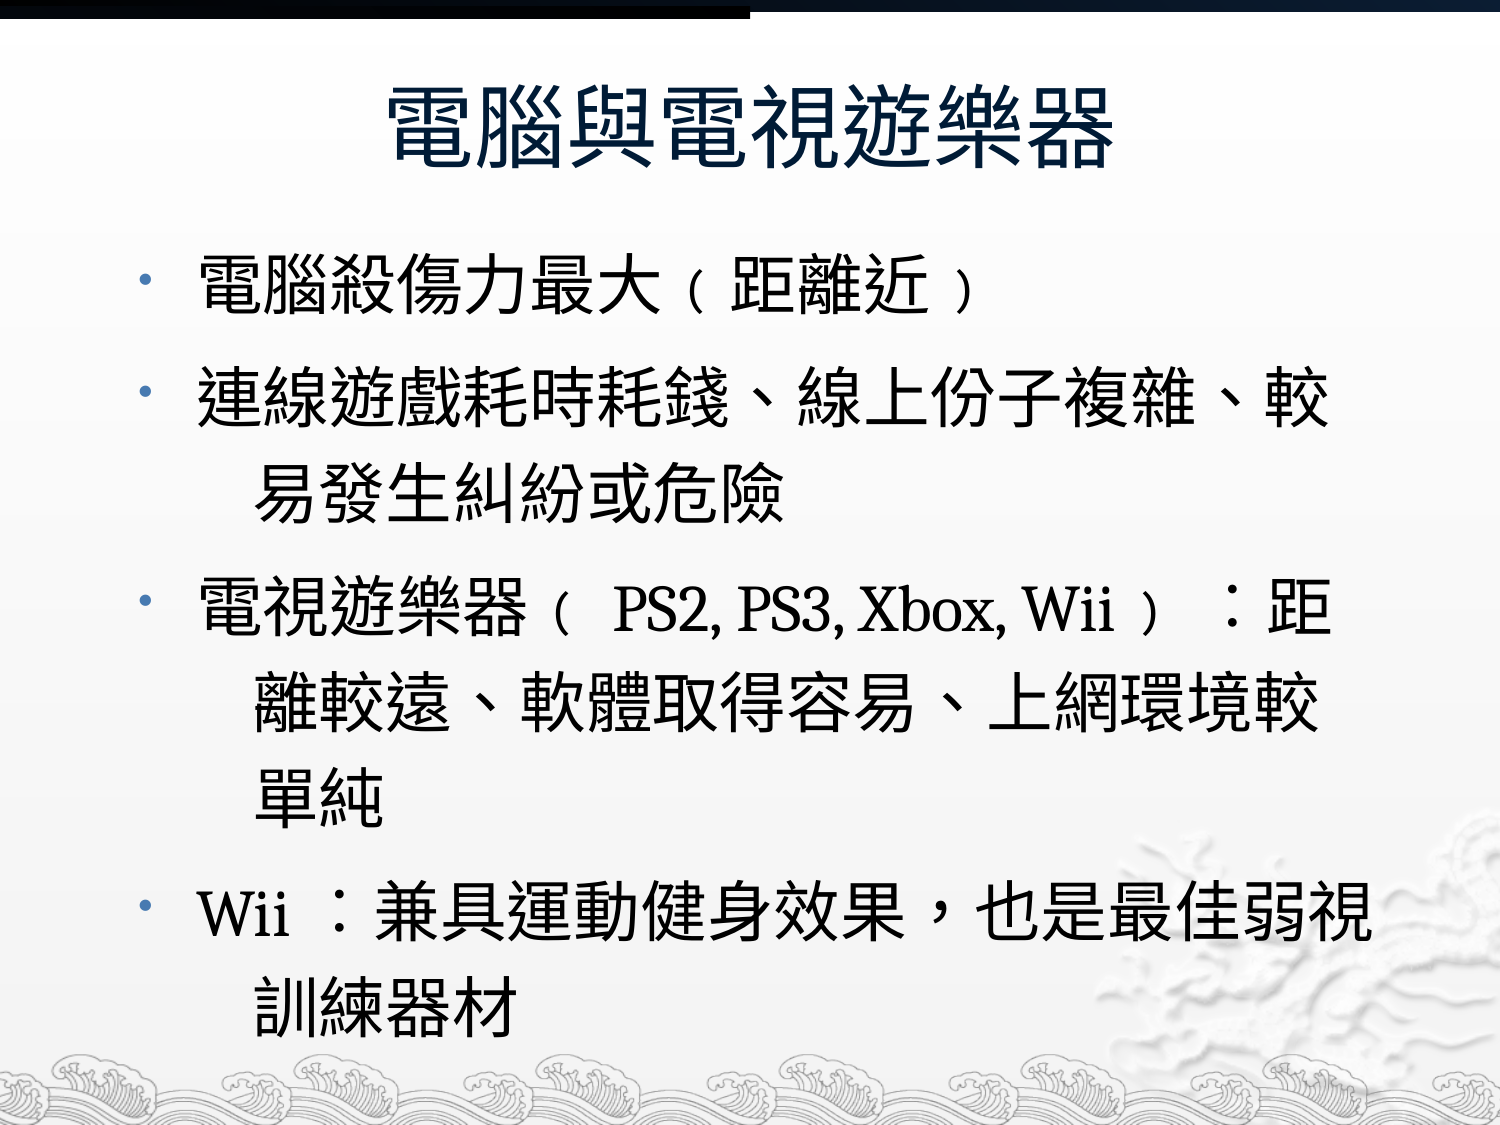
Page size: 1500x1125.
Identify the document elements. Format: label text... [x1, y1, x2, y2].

list 電腦殺傷力最大﹙距離近﹚ 連線遊戲耗時耗錢、線上份子複雜、較易發生糾紛或危險 電視遊樂器﹙PS2, PS3, Xbox, Wii﹚︰距離較遠、軟體取得容易、上網環境較單純 Wii︰兼具運動健身效果，也是最佳弱視訓練器材 [124, 219, 1400, 1071]
title 電腦與電視遊樂器 [112, 31, 1388, 219]
